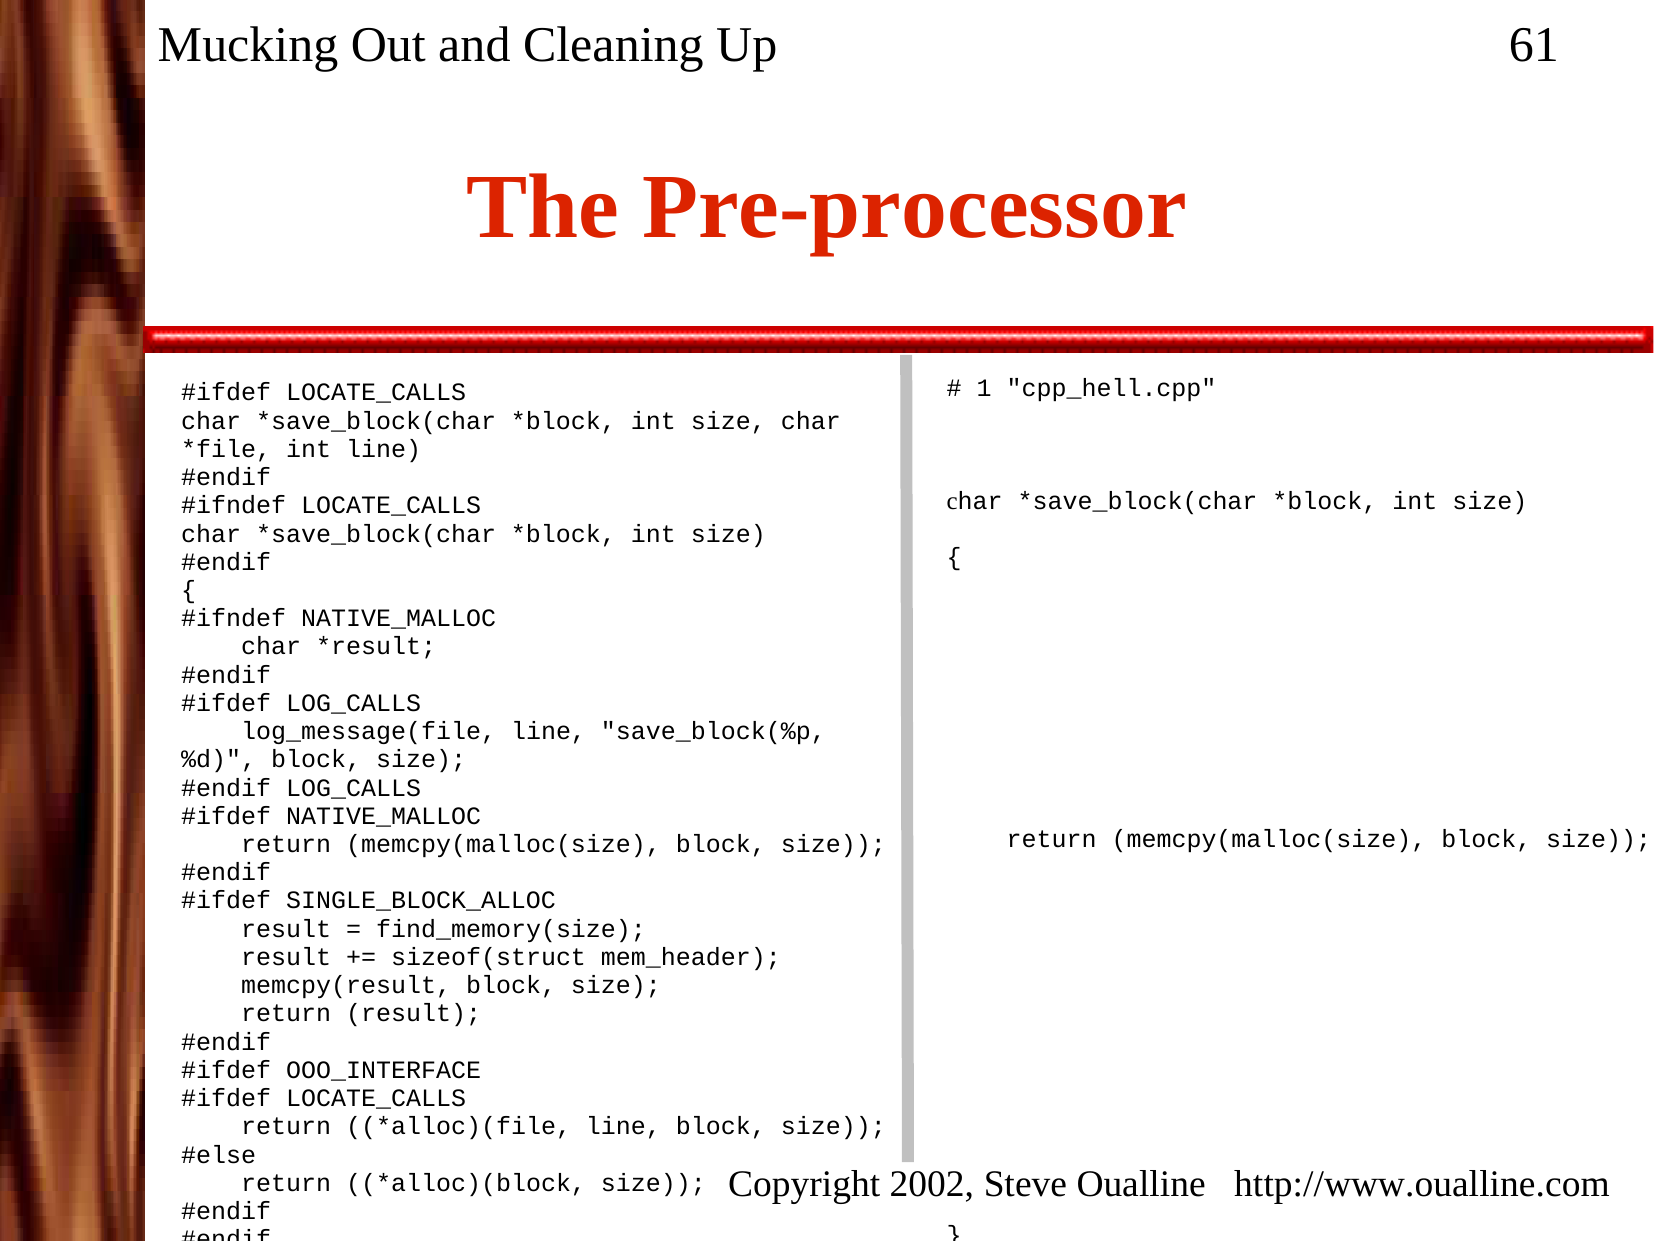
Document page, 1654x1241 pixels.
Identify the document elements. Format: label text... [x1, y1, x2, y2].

picture [0, 0, 1654, 1241]
title The Pre-processor [121, 102, 1534, 310]
list #ifdef LOCATE_CALLS char *save_block(char *block, int size, char *file, int line) #endif #ifndef LOCATE_CALLS char *save_block(char *block, int size) #endif { #ifndef NATIVE_MALLOC char *result; #endif #ifdef LOG_CALLS log_message(file, line, "save_block(%p, %d)", block, size); #endif LOG_CALLS #ifdef NATIVE_MALLOC return (memcpy(malloc(size), block, size)); #endif #ifdef SINGLE_BLOCK_ALLOC result = find_memory(size); result += sizeof(struct mem_header); memcpy(result, block, size); return (result); #endif #ifdef OOO_INTERFACE #ifdef LOCATE_CALLS return ((*alloc)(file, line, block, size)); #else return ((*alloc)(block, size)); #endif #endif } [181, 380, 892, 1241]
text_box # 1 "cpp_hell.cpp" char *save_block(char *block, int size) { return (memcpy(malloc(size), block, size)); } [946, 375, 1652, 1241]
